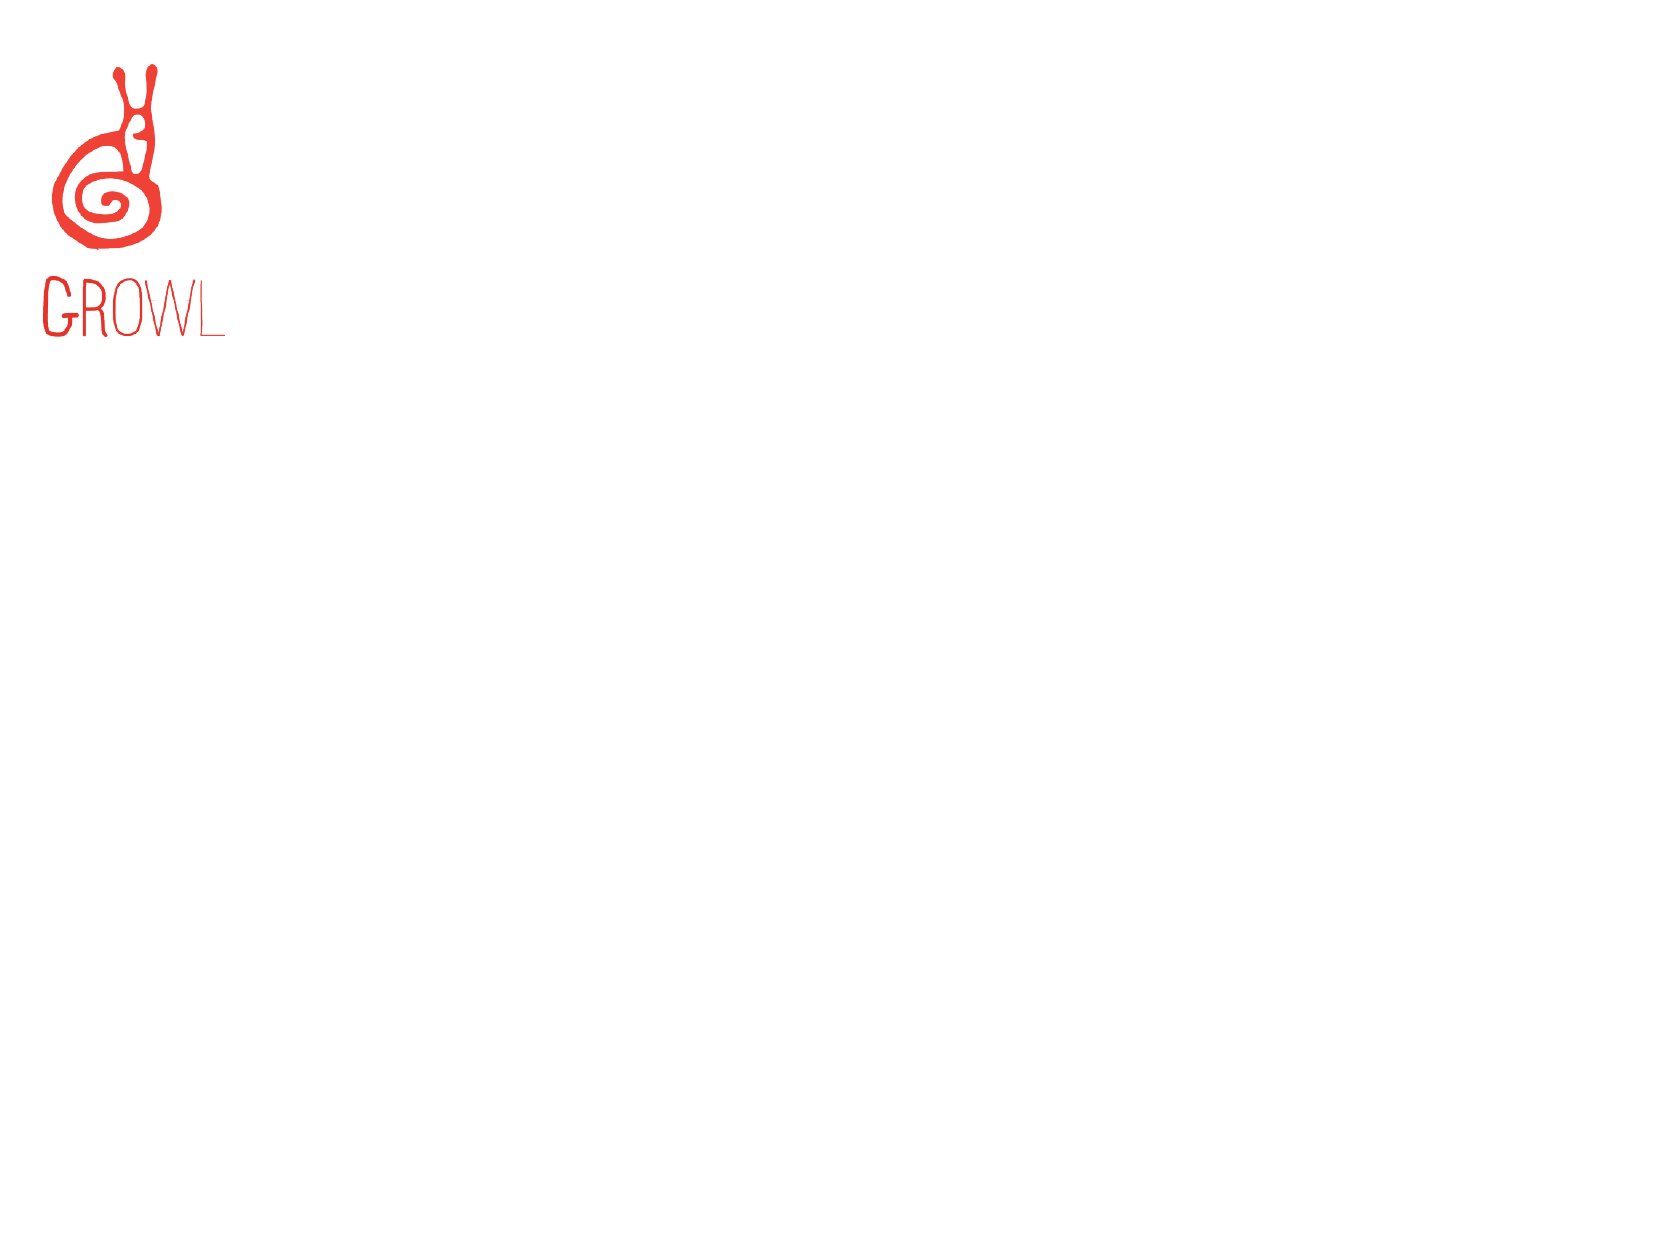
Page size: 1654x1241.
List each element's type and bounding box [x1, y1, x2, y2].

picture [43, 64, 225, 337]
